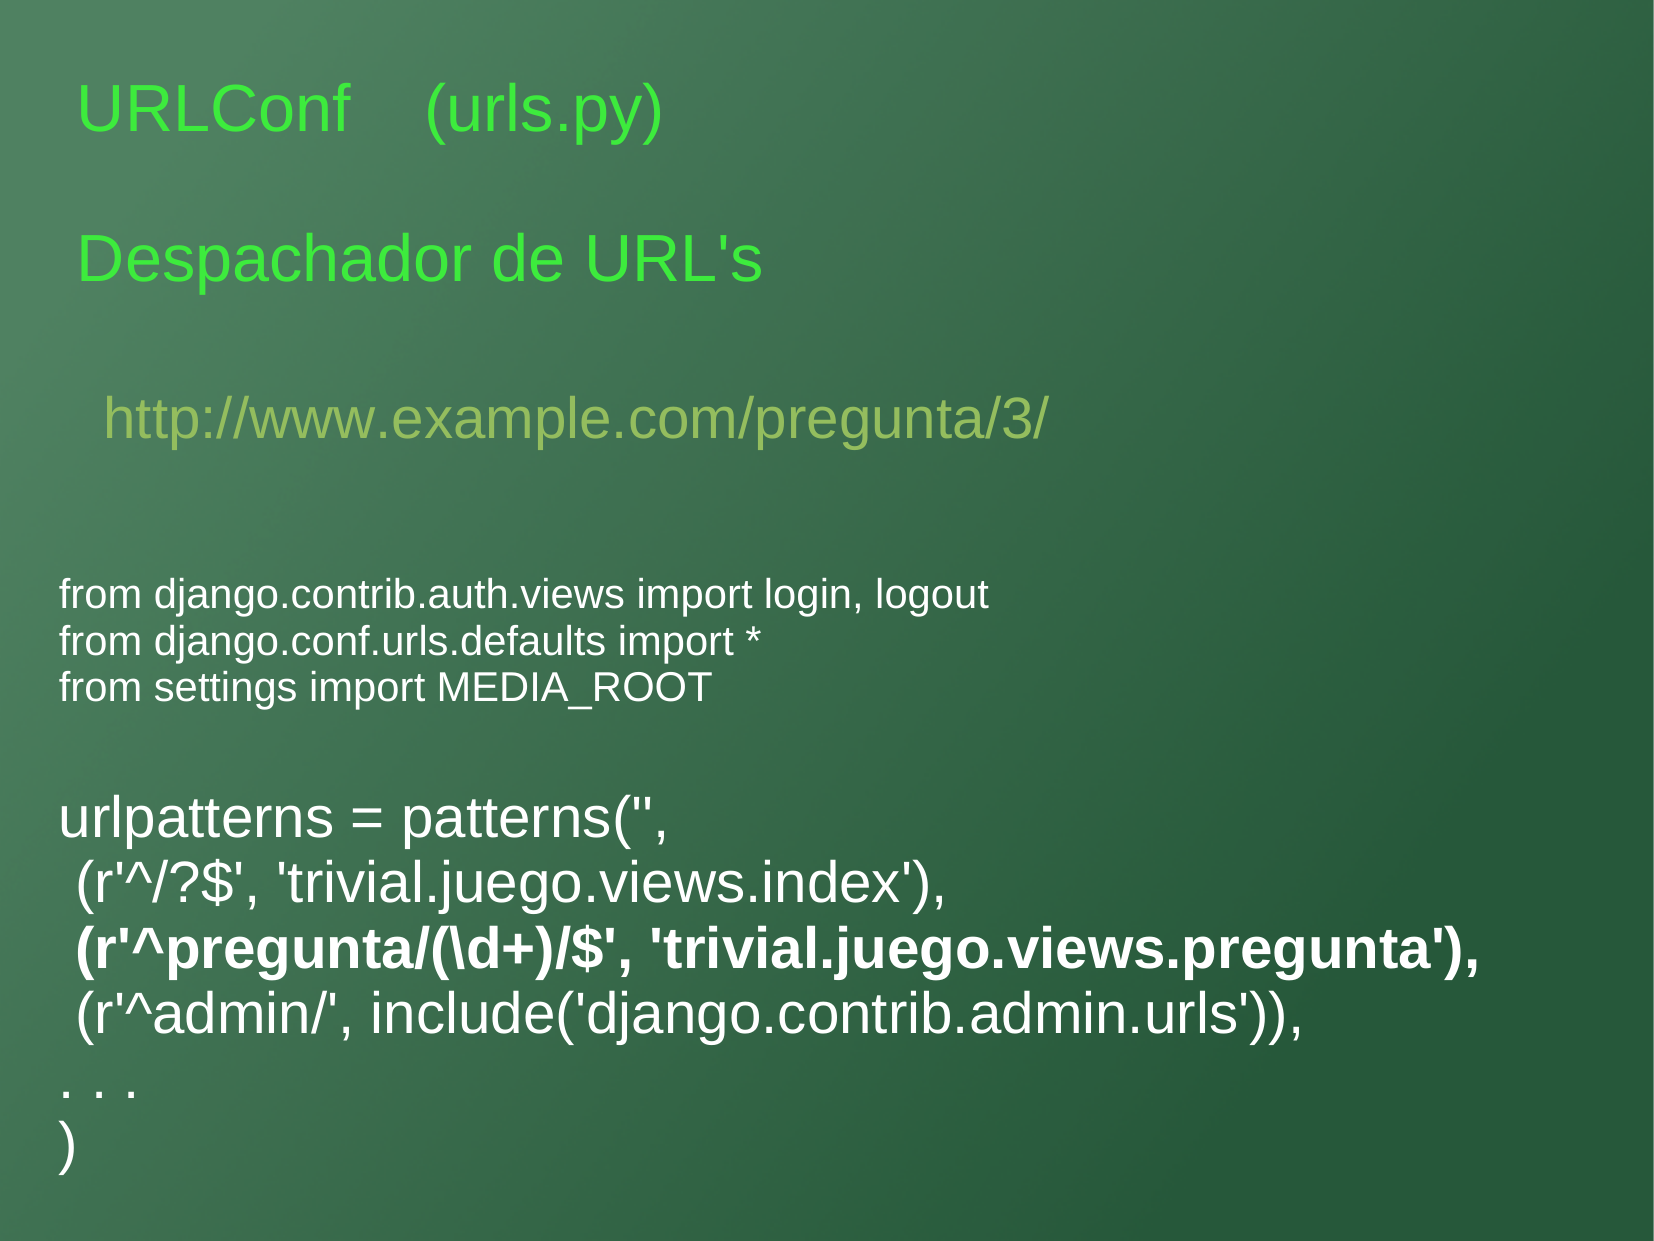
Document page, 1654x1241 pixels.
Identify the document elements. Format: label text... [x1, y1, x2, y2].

picture [0, 0, 1654, 1241]
title URLConf (urls.py) Despachador de URL's [76, 70, 1565, 296]
subtitle from django.contrib.auth.views import login, logout from django.conf.urls.defaults import * from settings import MEDIA_ROOT urlpatterns = patterns('', (r'^/?$', 'trivial.juego.views.index'), (r'^pregunta/(\d+)/$', 'trivial.juego.views.pregunta'), (r'^admin/', include('django.contrib.admin.urls')), . . . ) [59, 562, 1625, 1184]
text_box http://www.example.com/pregunta/3/ [88, 377, 1123, 458]
